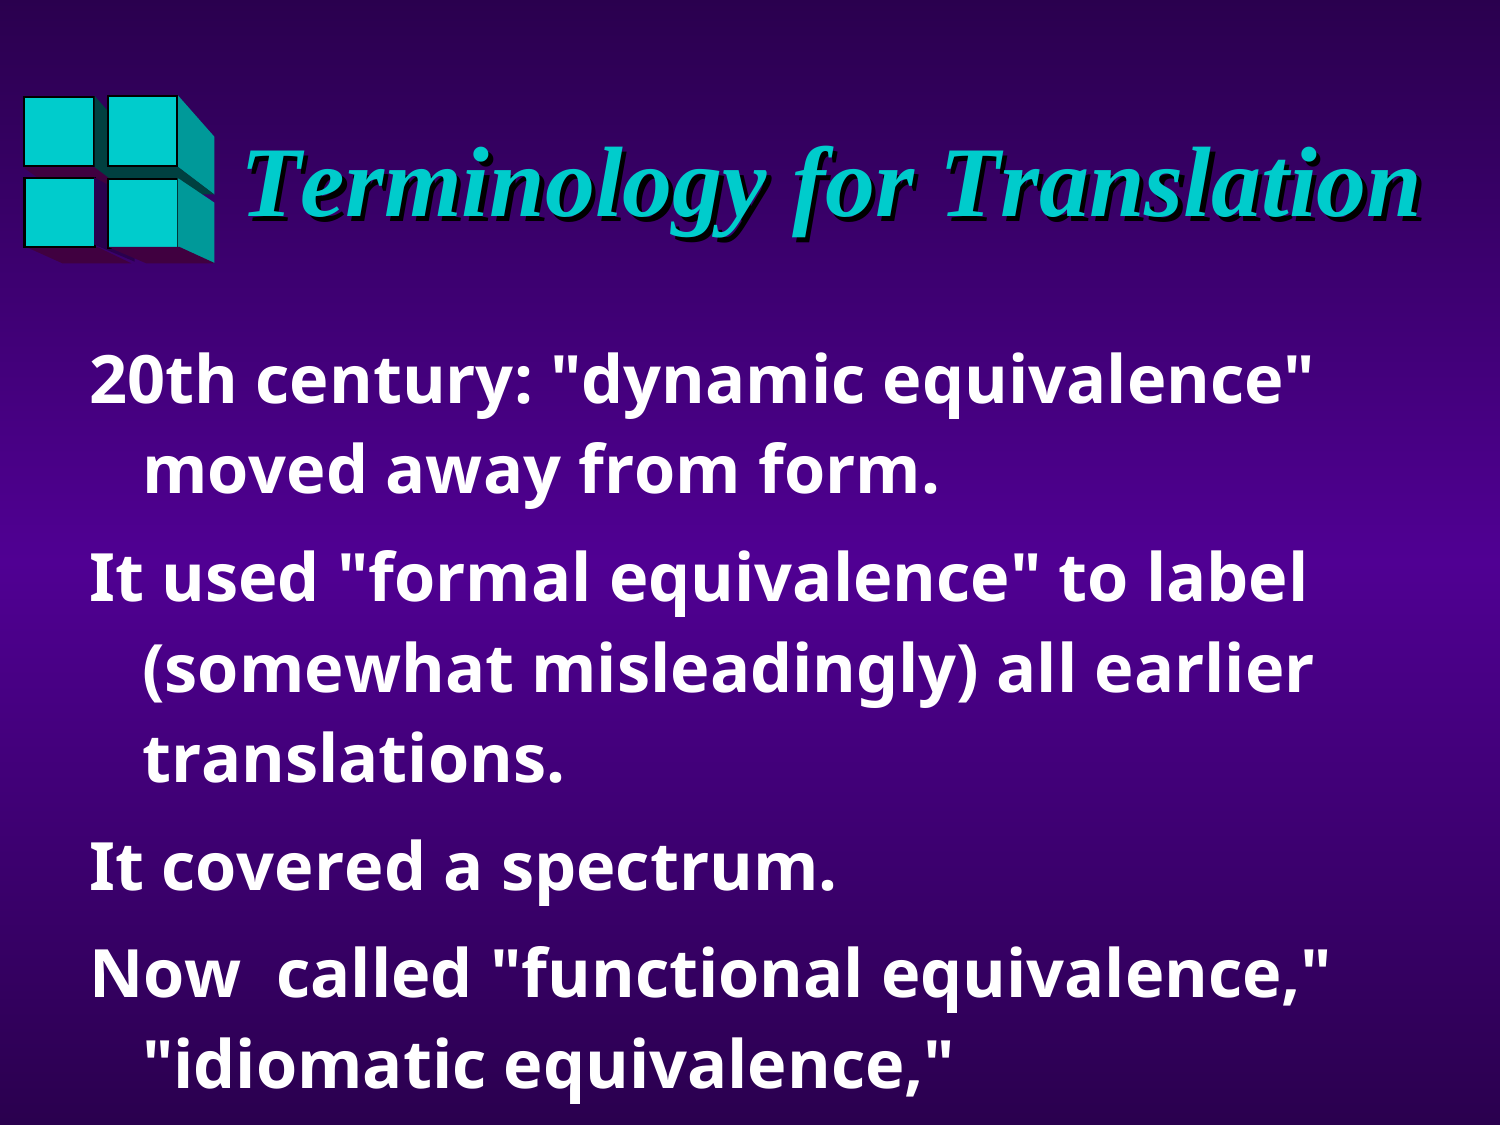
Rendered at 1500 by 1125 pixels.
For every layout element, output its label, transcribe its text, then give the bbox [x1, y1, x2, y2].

title Terminology for Translation [224, 78, 1463, 288]
list 20th century: "dynamic equivalence" moved away from form. It used "formal equivalence" to label (somewhat misleadingly) all earlier translations. It covered a spectrum. Now called "functional equivalence," "idiomatic equivalence," "meaning-based translation." [74, 324, 1475, 1101]
